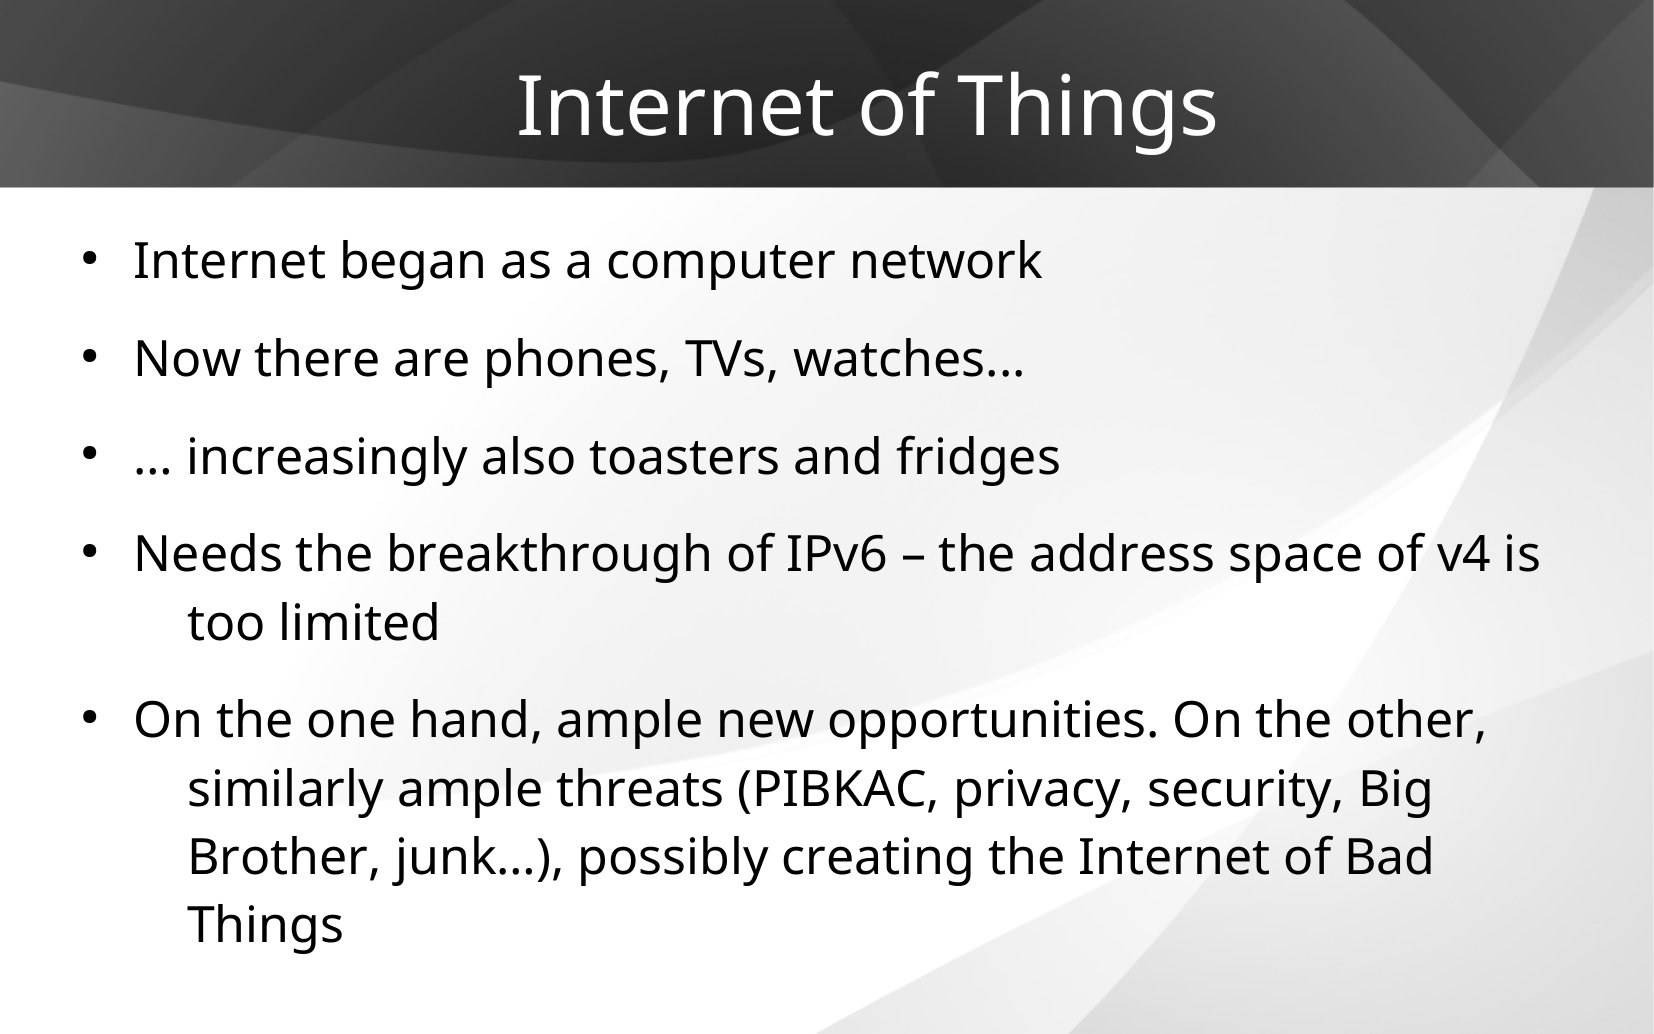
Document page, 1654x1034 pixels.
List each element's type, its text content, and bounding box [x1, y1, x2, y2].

list Internet began as a computer network Now there are phones, TVs, watches... … increasingly also toasters and fridges Needs the breakthrough of IPv6 – the address space of v4 is too limited On the one hand, ample new opportunities. On the other, similarly ample threats (PIBKAC, privacy, security, Big Brother, junk…), possibly creating the Internet of Bad Things [45, 225, 1583, 1013]
picture [0, 0, 1654, 1034]
title Internet of Things [124, 0, 1613, 208]
